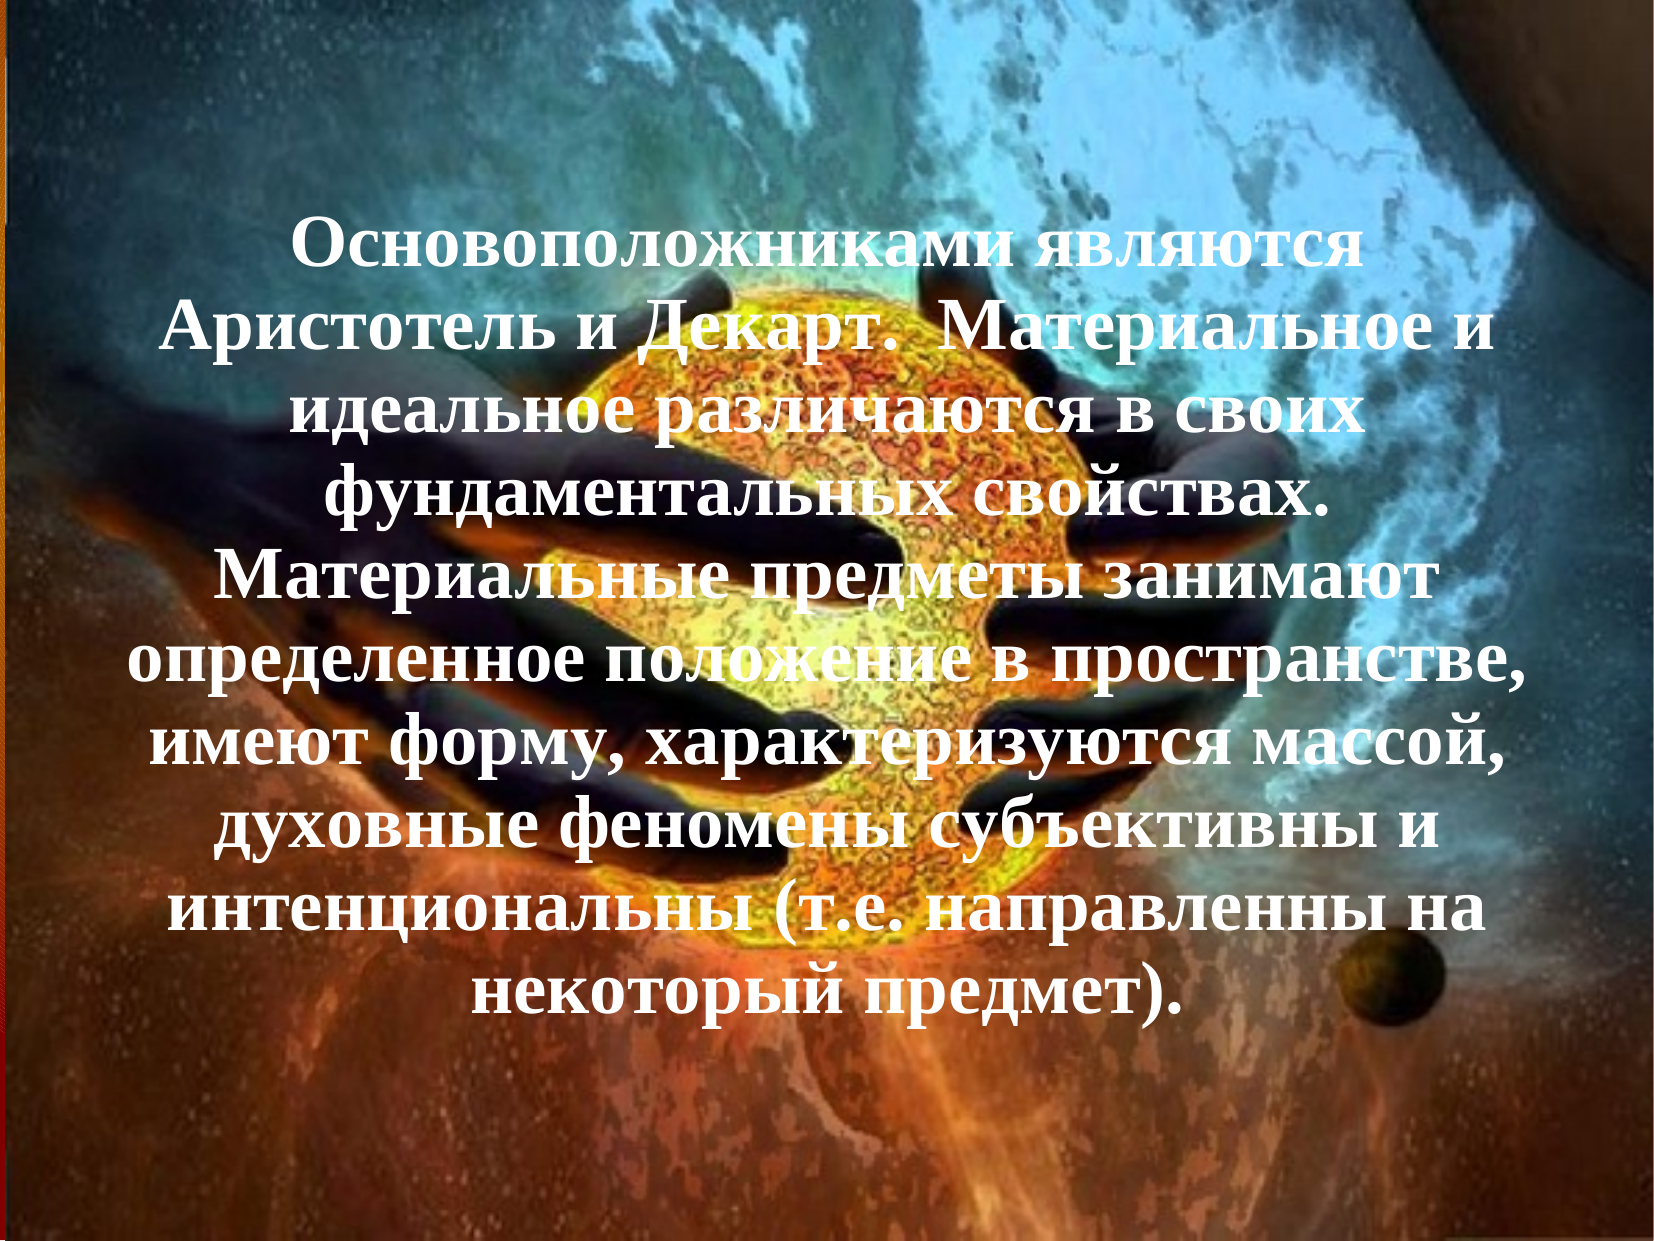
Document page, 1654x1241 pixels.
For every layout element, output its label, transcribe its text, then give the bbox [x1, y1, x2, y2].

subtitle Основоположниками являются Аристотель и Декарт. Материальное и идеальное различаются в своих фундаментальных свойствах. Материальные предметы занимают определенное положение в пространстве, имеют форму, характеризуются массой, духовные феномены субъективны и интенциональны (т.е. направленны на некоторый предмет). [121, 102, 1534, 1126]
picture [5, 0, 1654, 1241]
